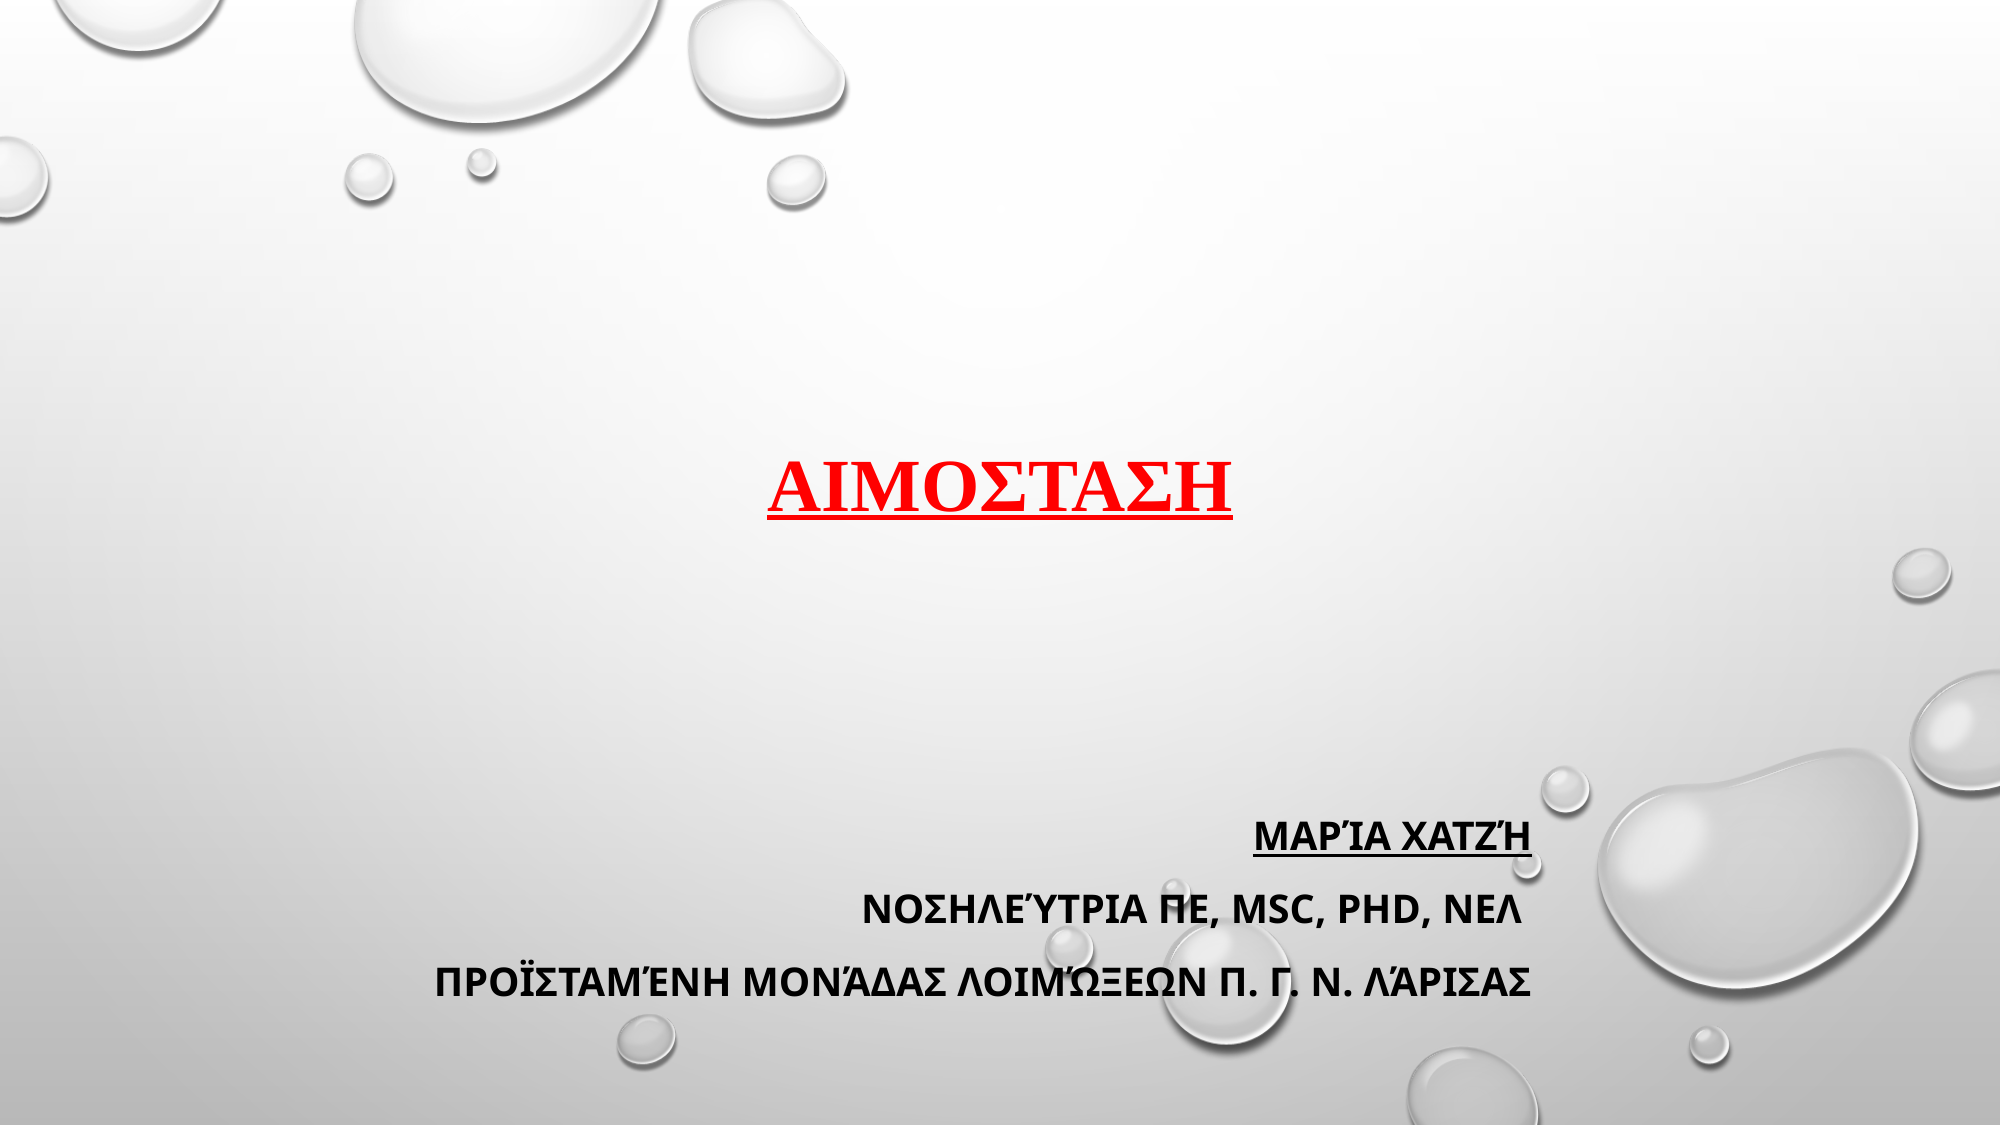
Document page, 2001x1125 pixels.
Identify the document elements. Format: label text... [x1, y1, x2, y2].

title ΑΙΜΟΣΤΑΣΗ [287, 213, 1713, 625]
subtitle Μαρία Χατζή Νοσηλεύτρια ΠΕ, MSc, PhD, ΝΕΛ Προϊσταμένη Μονάδας Λοιμώξεων Π. Γ. Ν. Λάρισας [418, 799, 1845, 1025]
